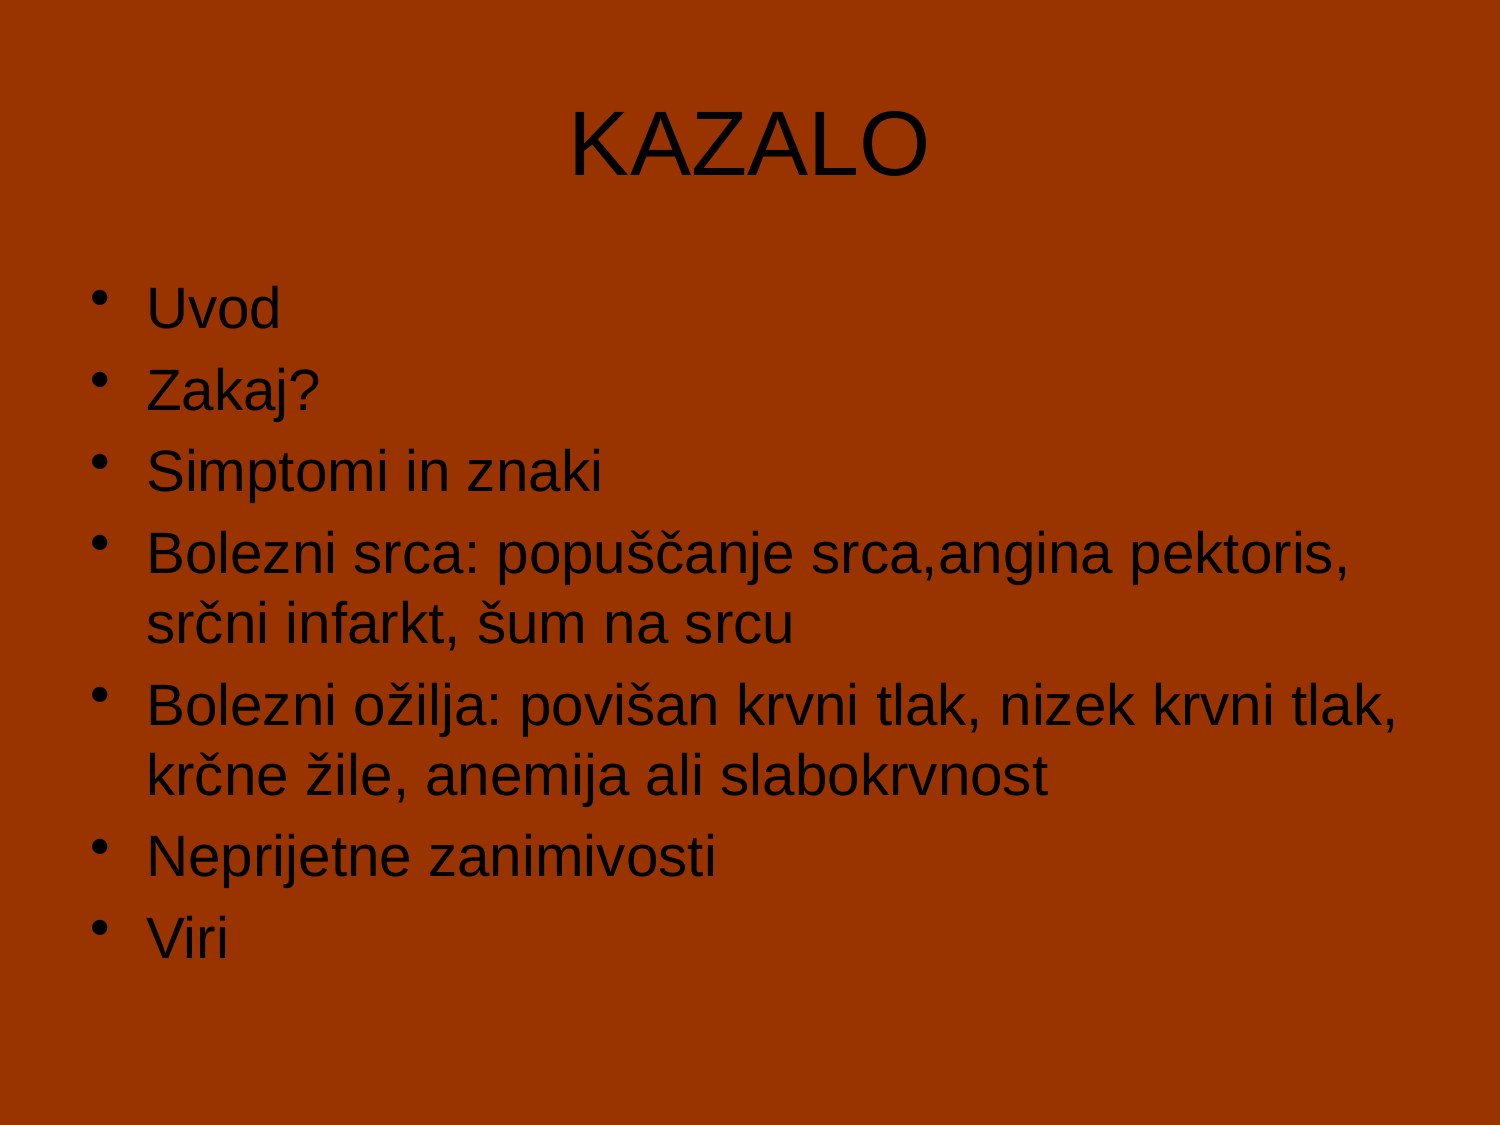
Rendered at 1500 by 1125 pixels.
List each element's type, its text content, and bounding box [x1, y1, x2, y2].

list Uvod Zakaj? Simptomi in znaki Bolezni srca: popuščanje srca,angina pektoris, srčni infarkt, šum na srcu Bolezni ožilja: povišan krvni tlak, nizek krvni tlak, krčne žile, anemija ali slabokrvnost Neprijetne zanimivosti Viri [75, 262, 1425, 1005]
title KAZALO [75, 45, 1425, 233]
